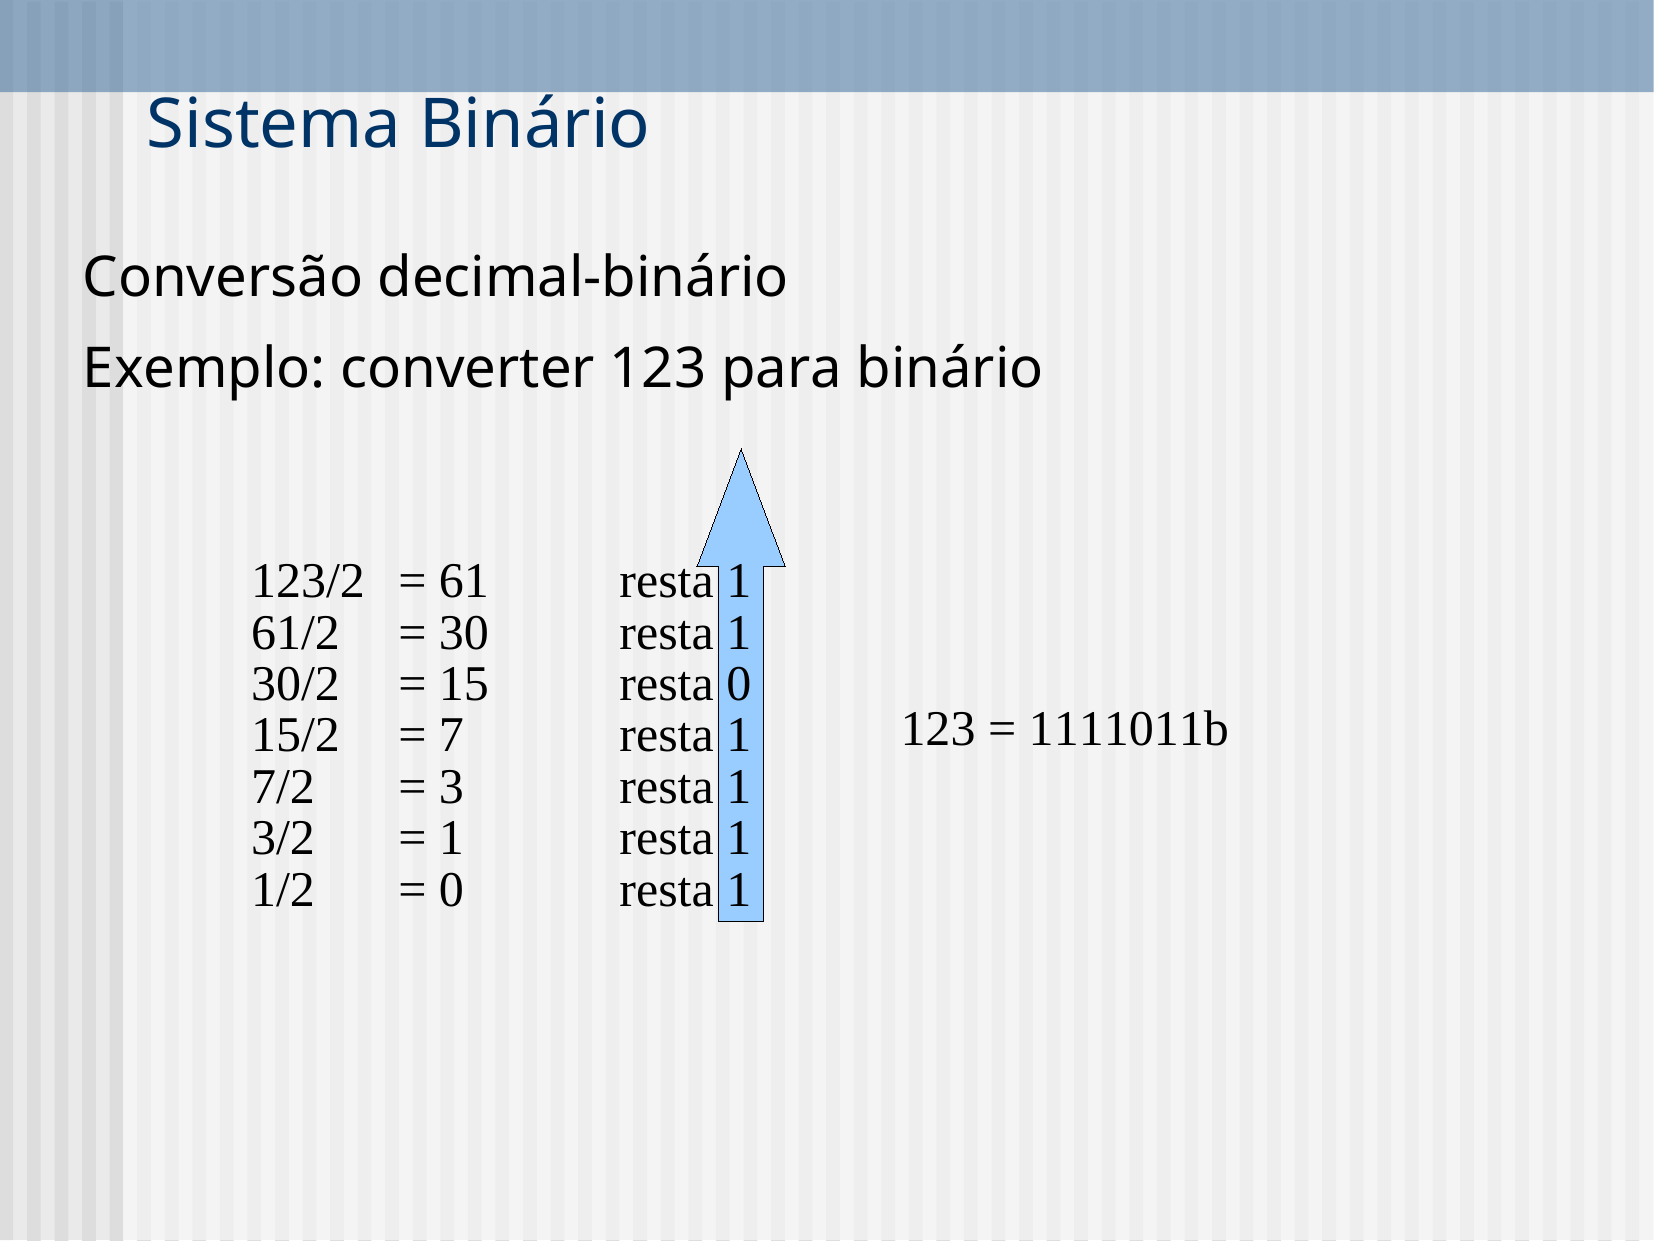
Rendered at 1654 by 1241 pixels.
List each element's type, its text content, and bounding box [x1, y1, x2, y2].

text_box 123/2 = 61 resta 1 61/2 = 30 resta 1 30/2 = 15 resta 0 15/2 = 7 resta 1 7/2 = 3 resta 1 3/2 = 1 resta 1 1/2 = 0 resta 1 [236, 549, 1004, 935]
text_box 123 = 1111011b [885, 696, 1300, 768]
list Conversão decimal-binário Exemplo: converter 123 para binário [82, 236, 1571, 1094]
title Sistema Binário [146, 36, 1536, 204]
